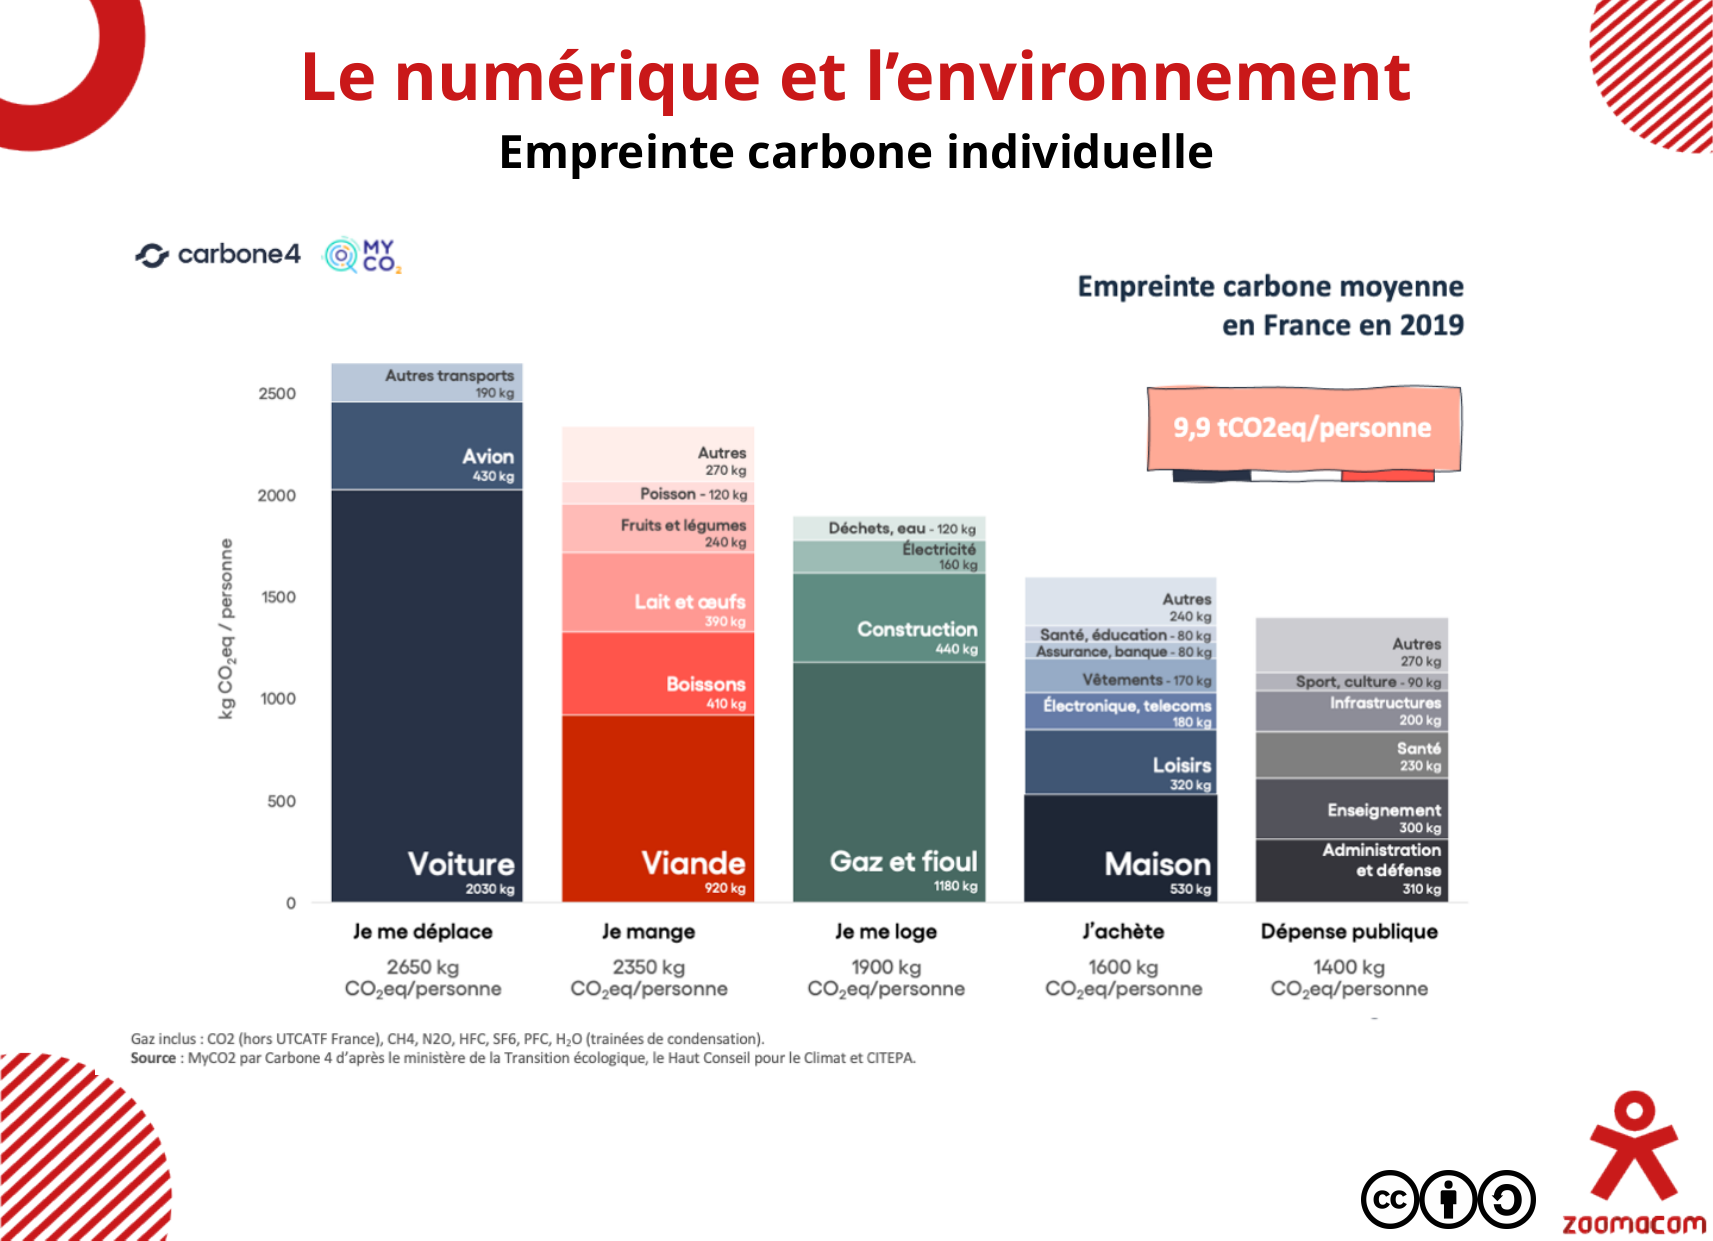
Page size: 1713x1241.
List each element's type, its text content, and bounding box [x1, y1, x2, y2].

title Le numérique et l’environnement Empreinte carbone individuelle [85, 2, 1627, 210]
picture [0, 0, 1713, 1241]
